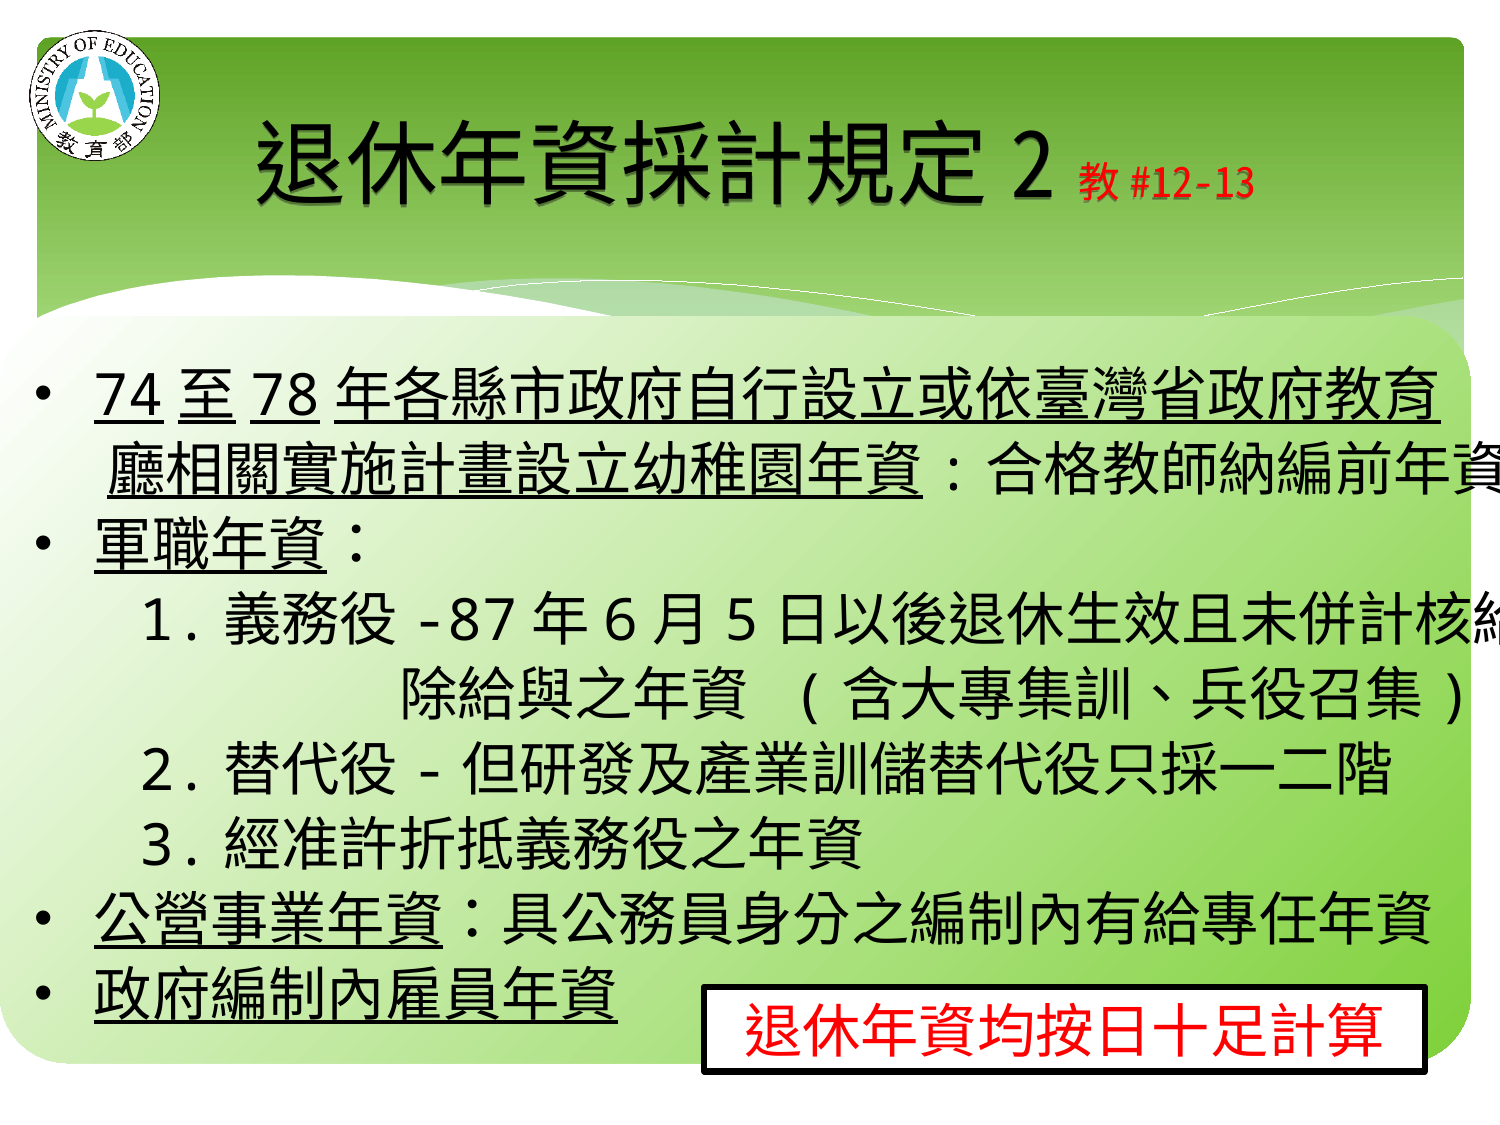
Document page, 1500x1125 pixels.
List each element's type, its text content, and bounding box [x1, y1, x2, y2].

text_box 74至78年各縣市政府自行設立或依臺灣省政府教育 廳相關實施計畫設立幼稚園年資:合格教師納編前年資 軍職年資： 1.義務役-87年6月5日以後退休生效且未併計核給退 除給與之年資 (含大專集訓、兵役召集) 2.替代役-但研發及產業訓儲替代役只採一二階 3.經准許折抵義務役之年資 公營事業年資：具公務員身分之編制內有給專任年資 政府編制內雇員年資 [0, 316, 1471, 1064]
picture [29, 30, 160, 161]
title 退休年資採計規定2教#12-13 [87, 90, 1424, 233]
text_box 退休年資均按日十足計算 [704, 986, 1425, 1072]
